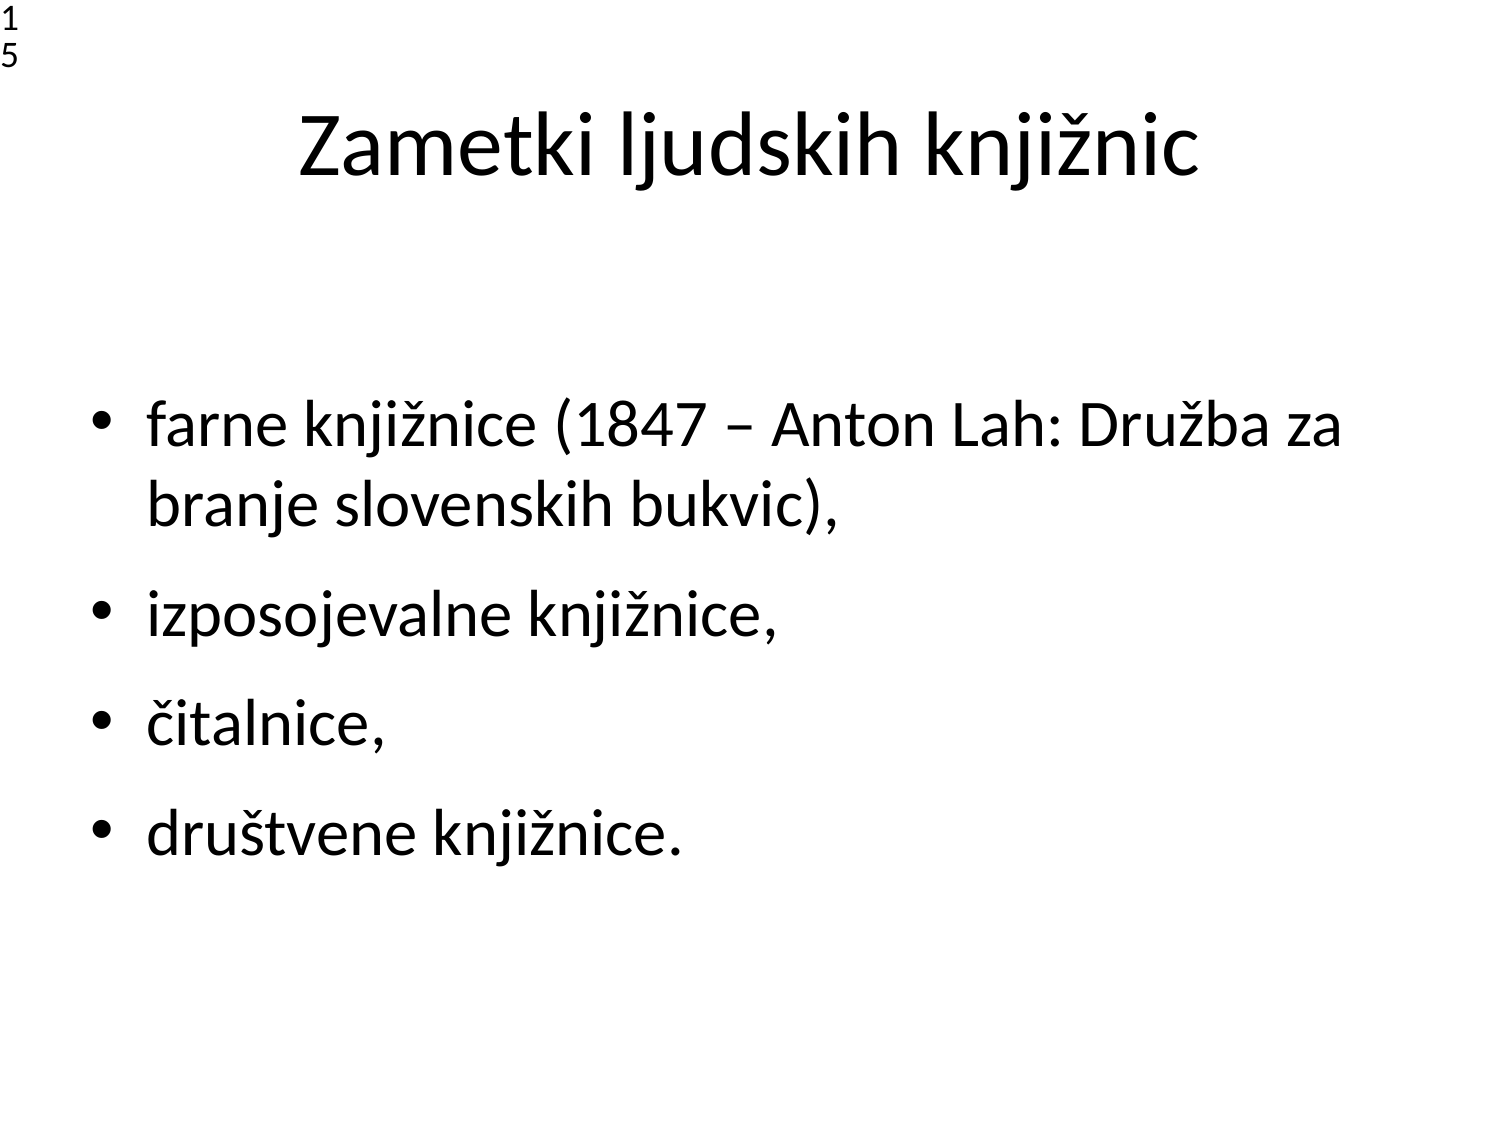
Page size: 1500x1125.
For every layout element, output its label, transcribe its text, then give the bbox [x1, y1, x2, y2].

title Zametki ljudskih knjižnic [75, 45, 1425, 233]
list farne knjižnice (1847 – Anton Lah: Družba za branje slovenskih bukvic), izposojevalne knjižnice, čitalnice, društvene knjižnice. [75, 262, 1425, 1005]
